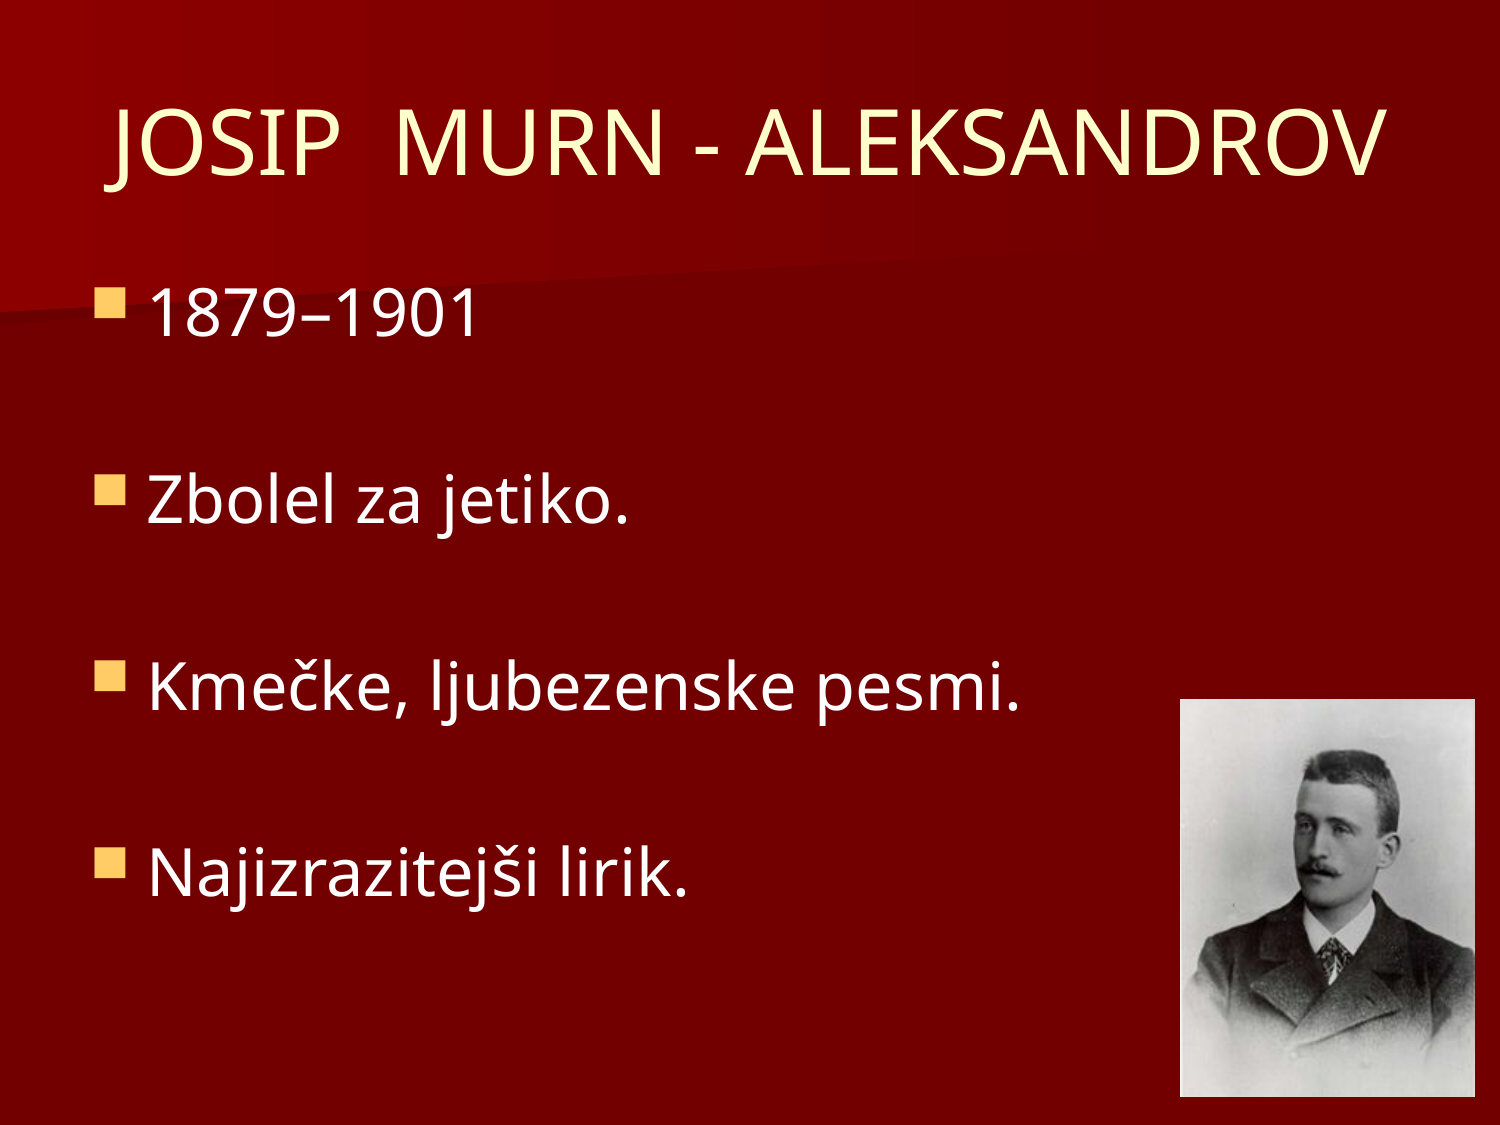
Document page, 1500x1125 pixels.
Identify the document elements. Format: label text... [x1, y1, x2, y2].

title JOSIP MURN - ALEKSANDROV [75, 45, 1425, 233]
list 1879–1901 Zbolel za jetiko. Kmečke, ljubezenske pesmi. Najizrazitejši lirik. [75, 262, 1425, 1000]
picture [1180, 699, 1475, 1097]
